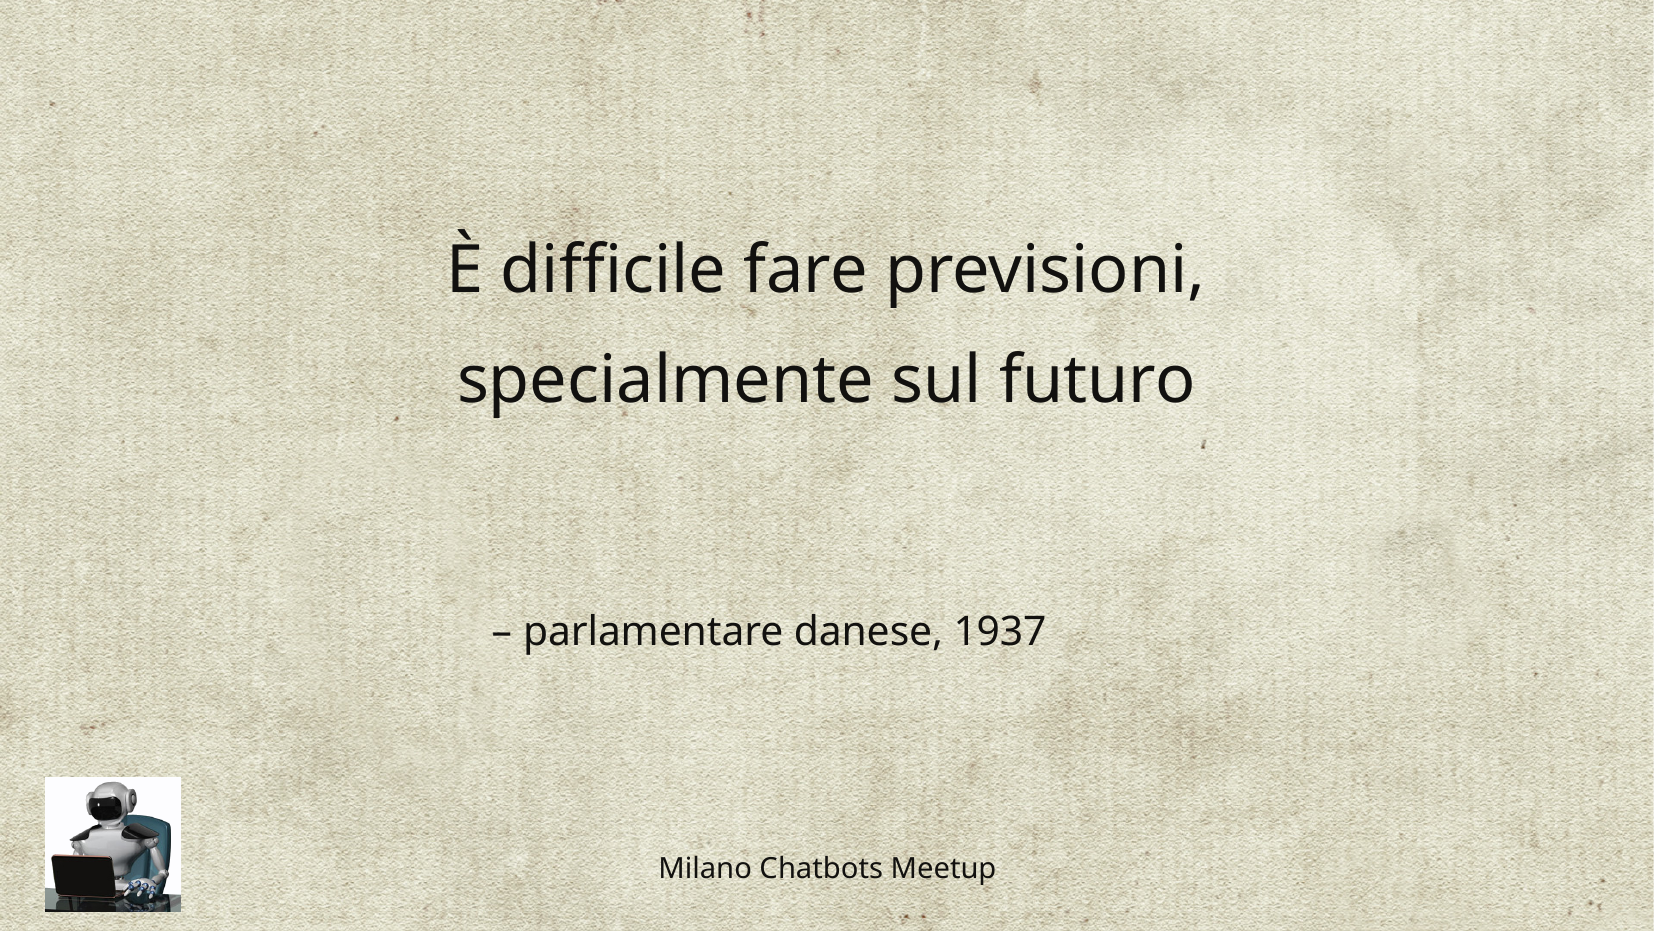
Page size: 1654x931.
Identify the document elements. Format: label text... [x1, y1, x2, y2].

picture [0, 0, 1654, 931]
list È difficile fare previsioni, specialmente sul futuro – parlamentare danese, 1937 [82, 60, 1571, 661]
